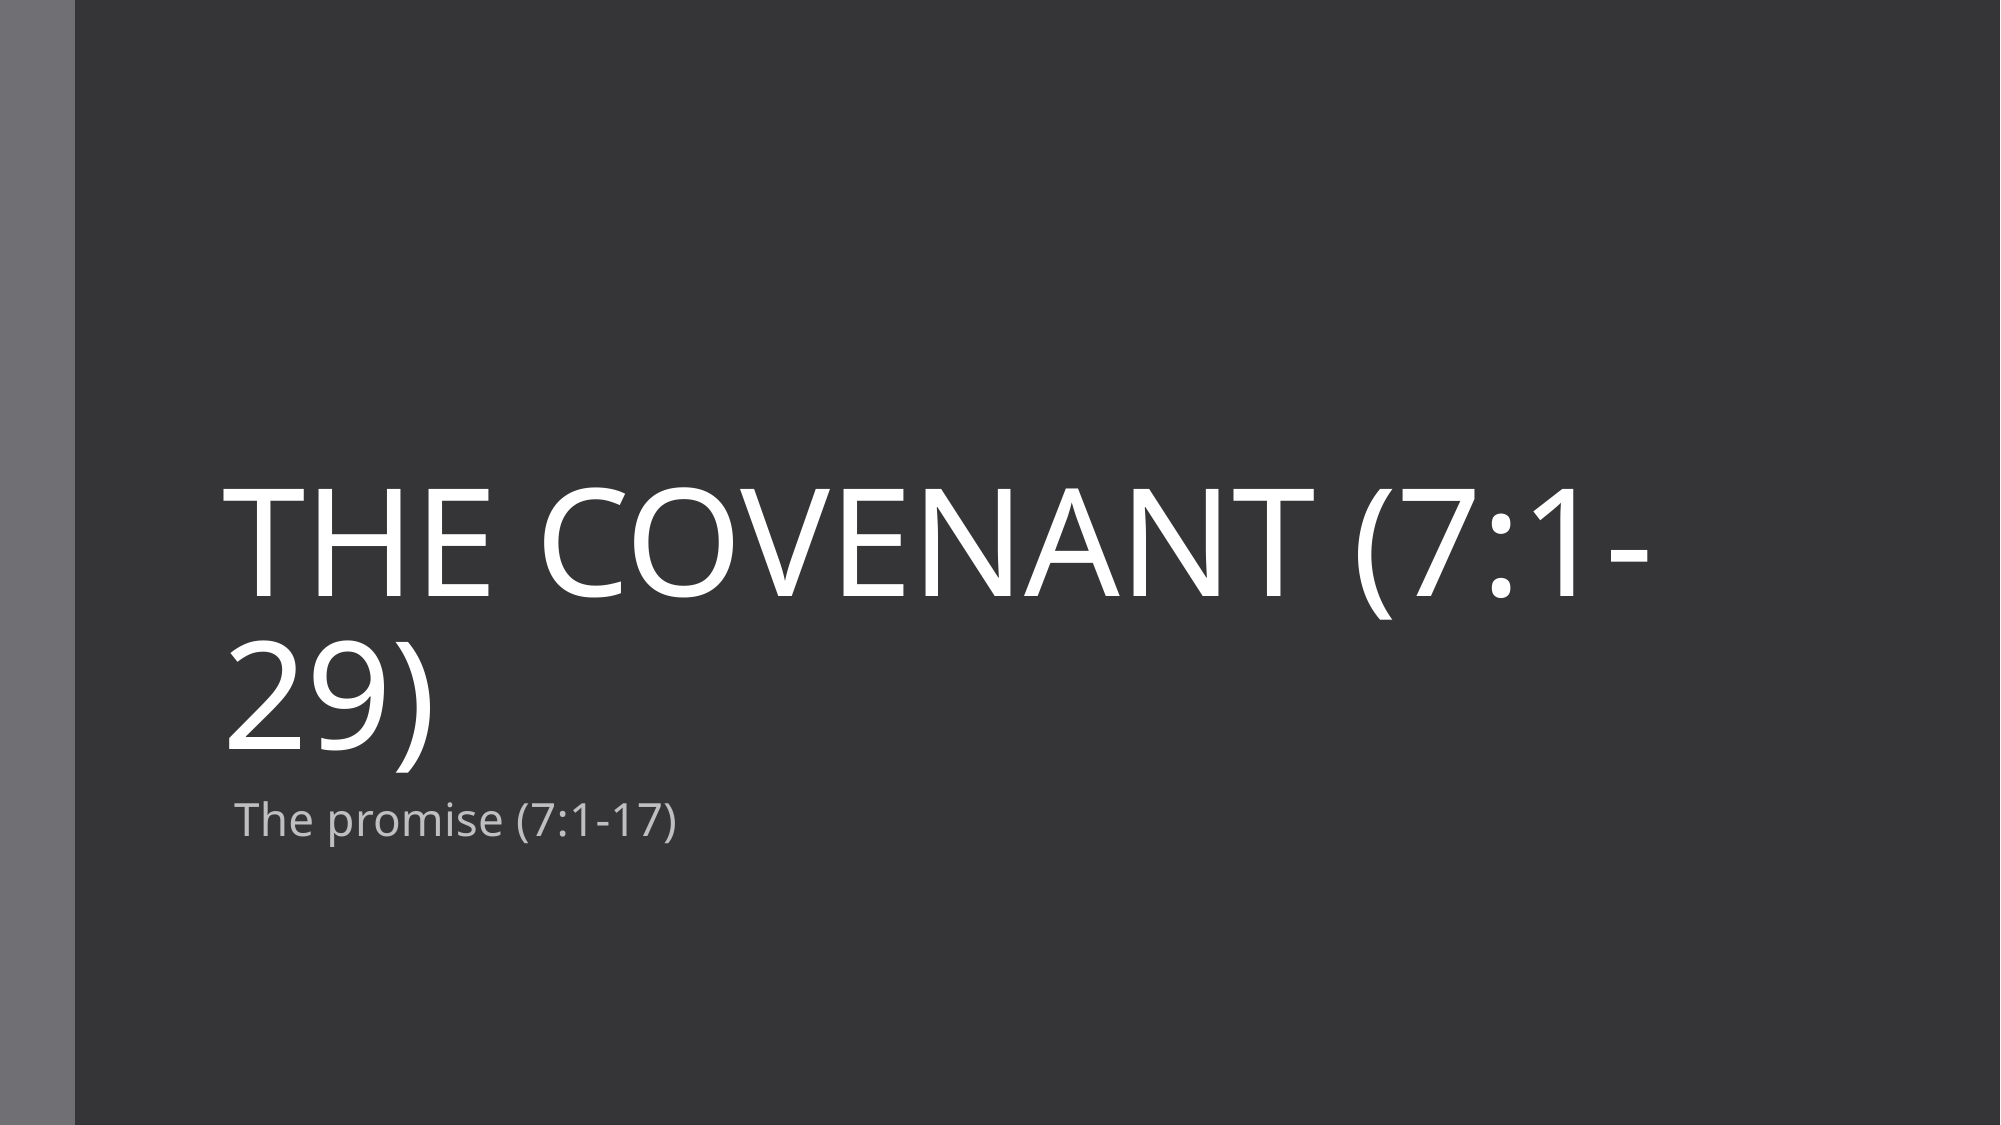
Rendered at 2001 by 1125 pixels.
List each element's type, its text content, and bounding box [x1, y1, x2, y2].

subtitle The promise (7:1-17) [206, 787, 1752, 1066]
title THE COVENANT (7:1-29) [206, 124, 1752, 787]
